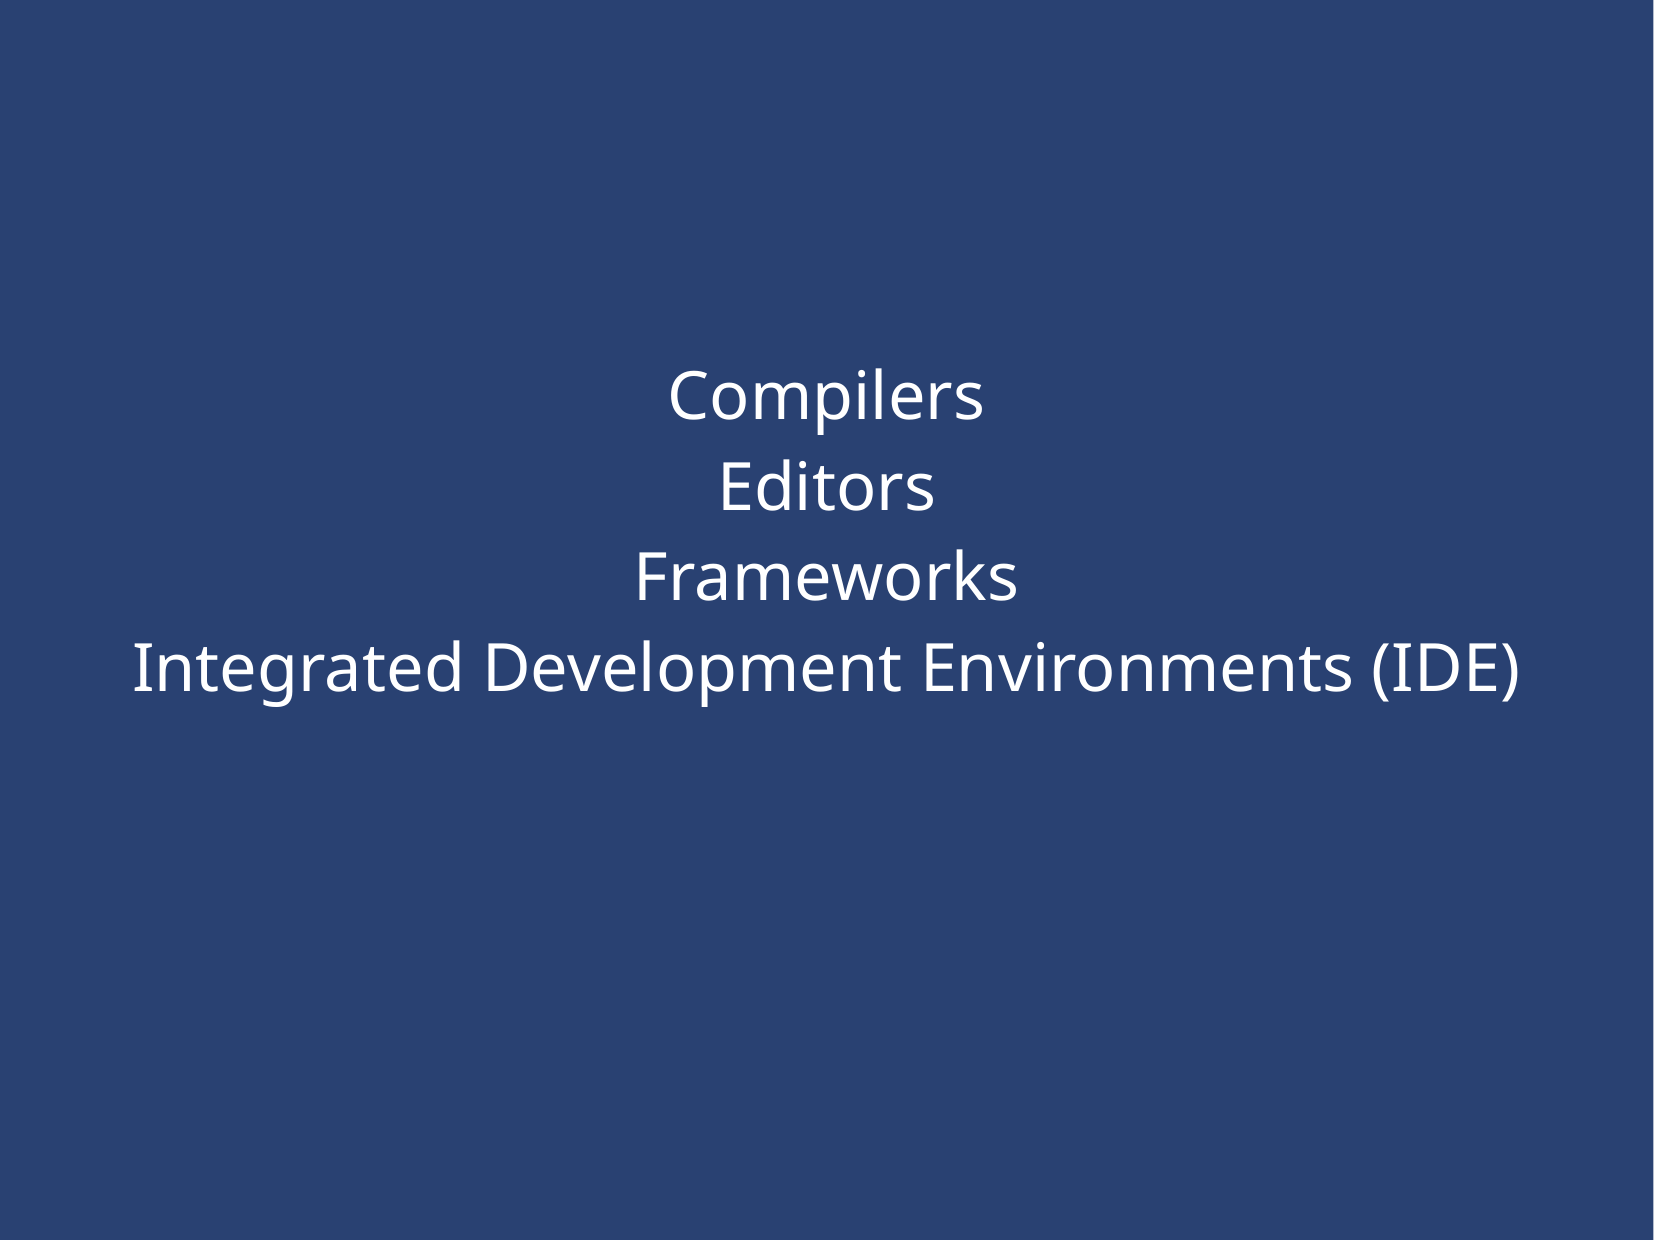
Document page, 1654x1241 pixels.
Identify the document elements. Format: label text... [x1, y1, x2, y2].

subtitle Compilers Editors Frameworks Integrated Development Environments (IDE) [82, 49, 1571, 1109]
